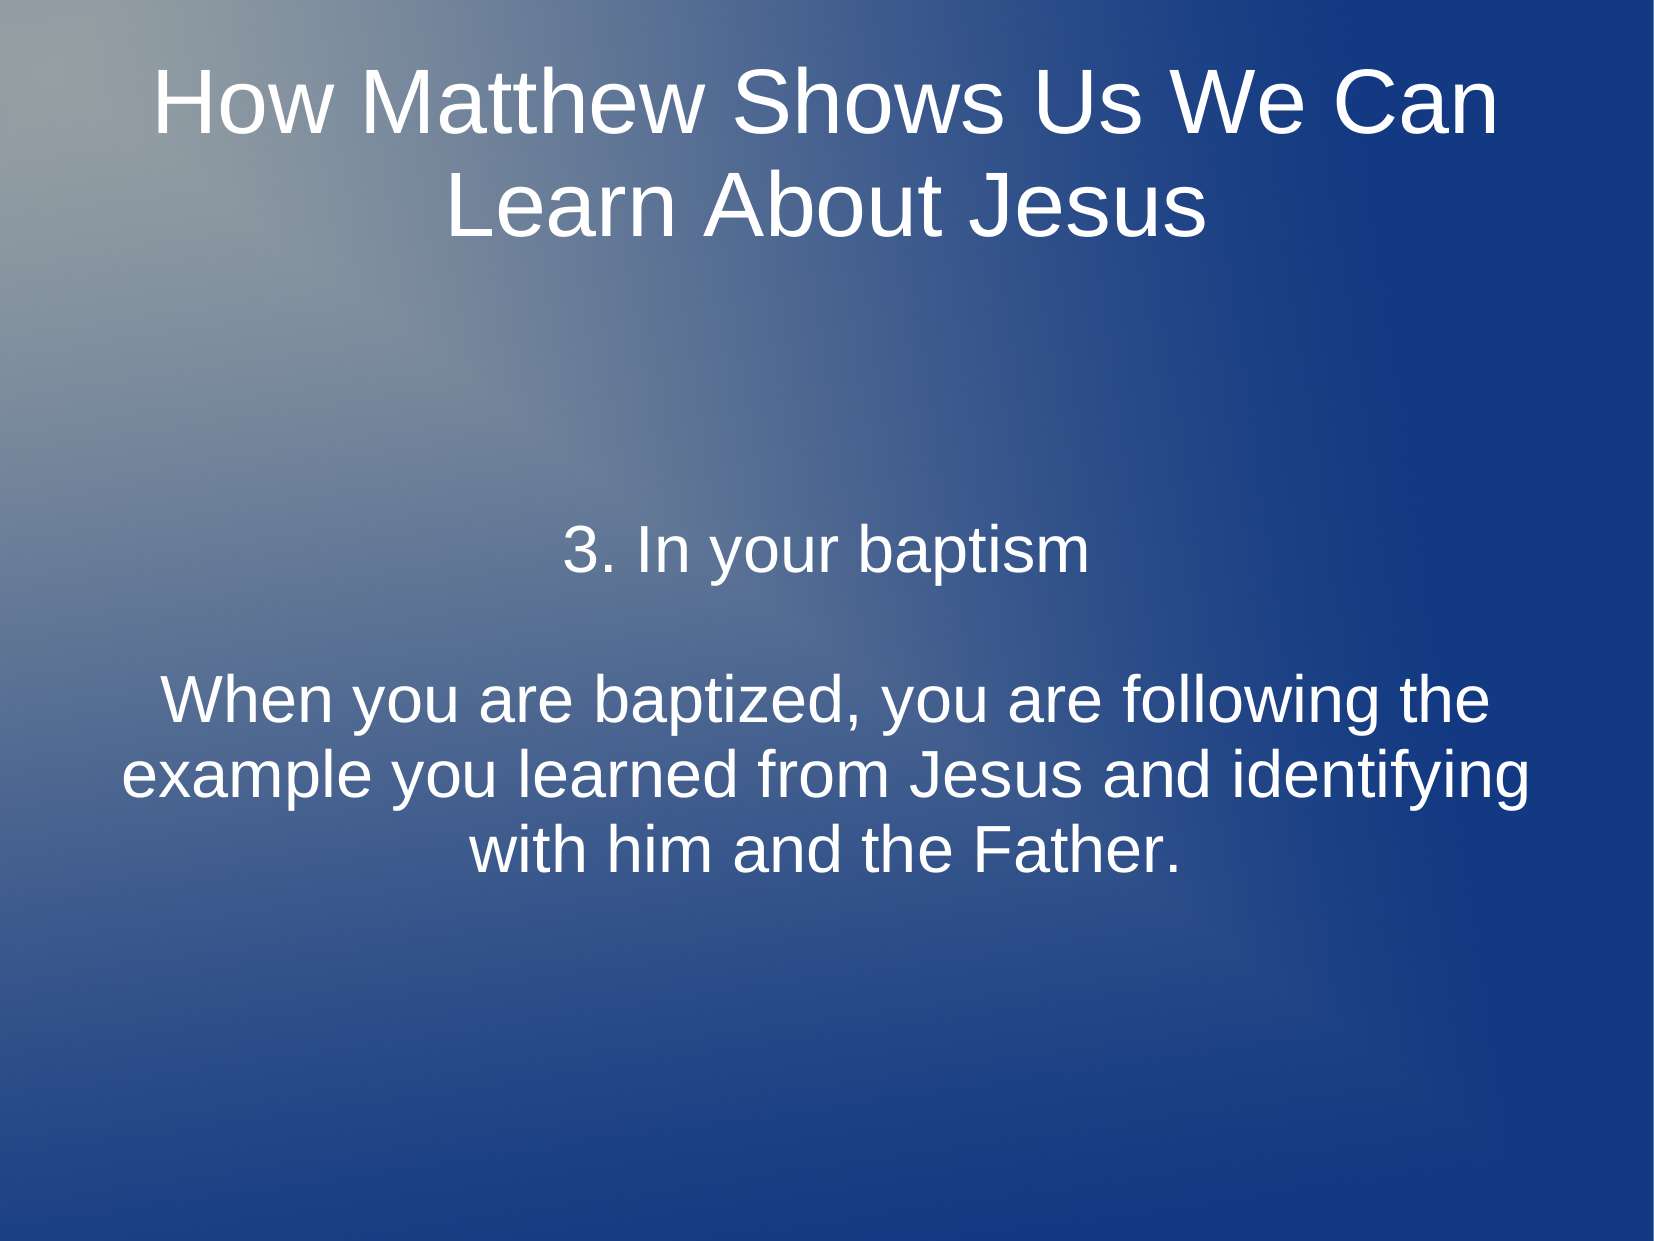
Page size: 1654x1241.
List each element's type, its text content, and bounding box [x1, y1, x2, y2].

picture [0, 0, 1654, 1241]
subtitle 3. In your baptism When you are baptized, you are following the example you learned from Jesus and identifying with him and the Father. [82, 290, 1571, 1109]
title How Matthew Shows Us We Can Learn About Jesus [82, 50, 1571, 256]
